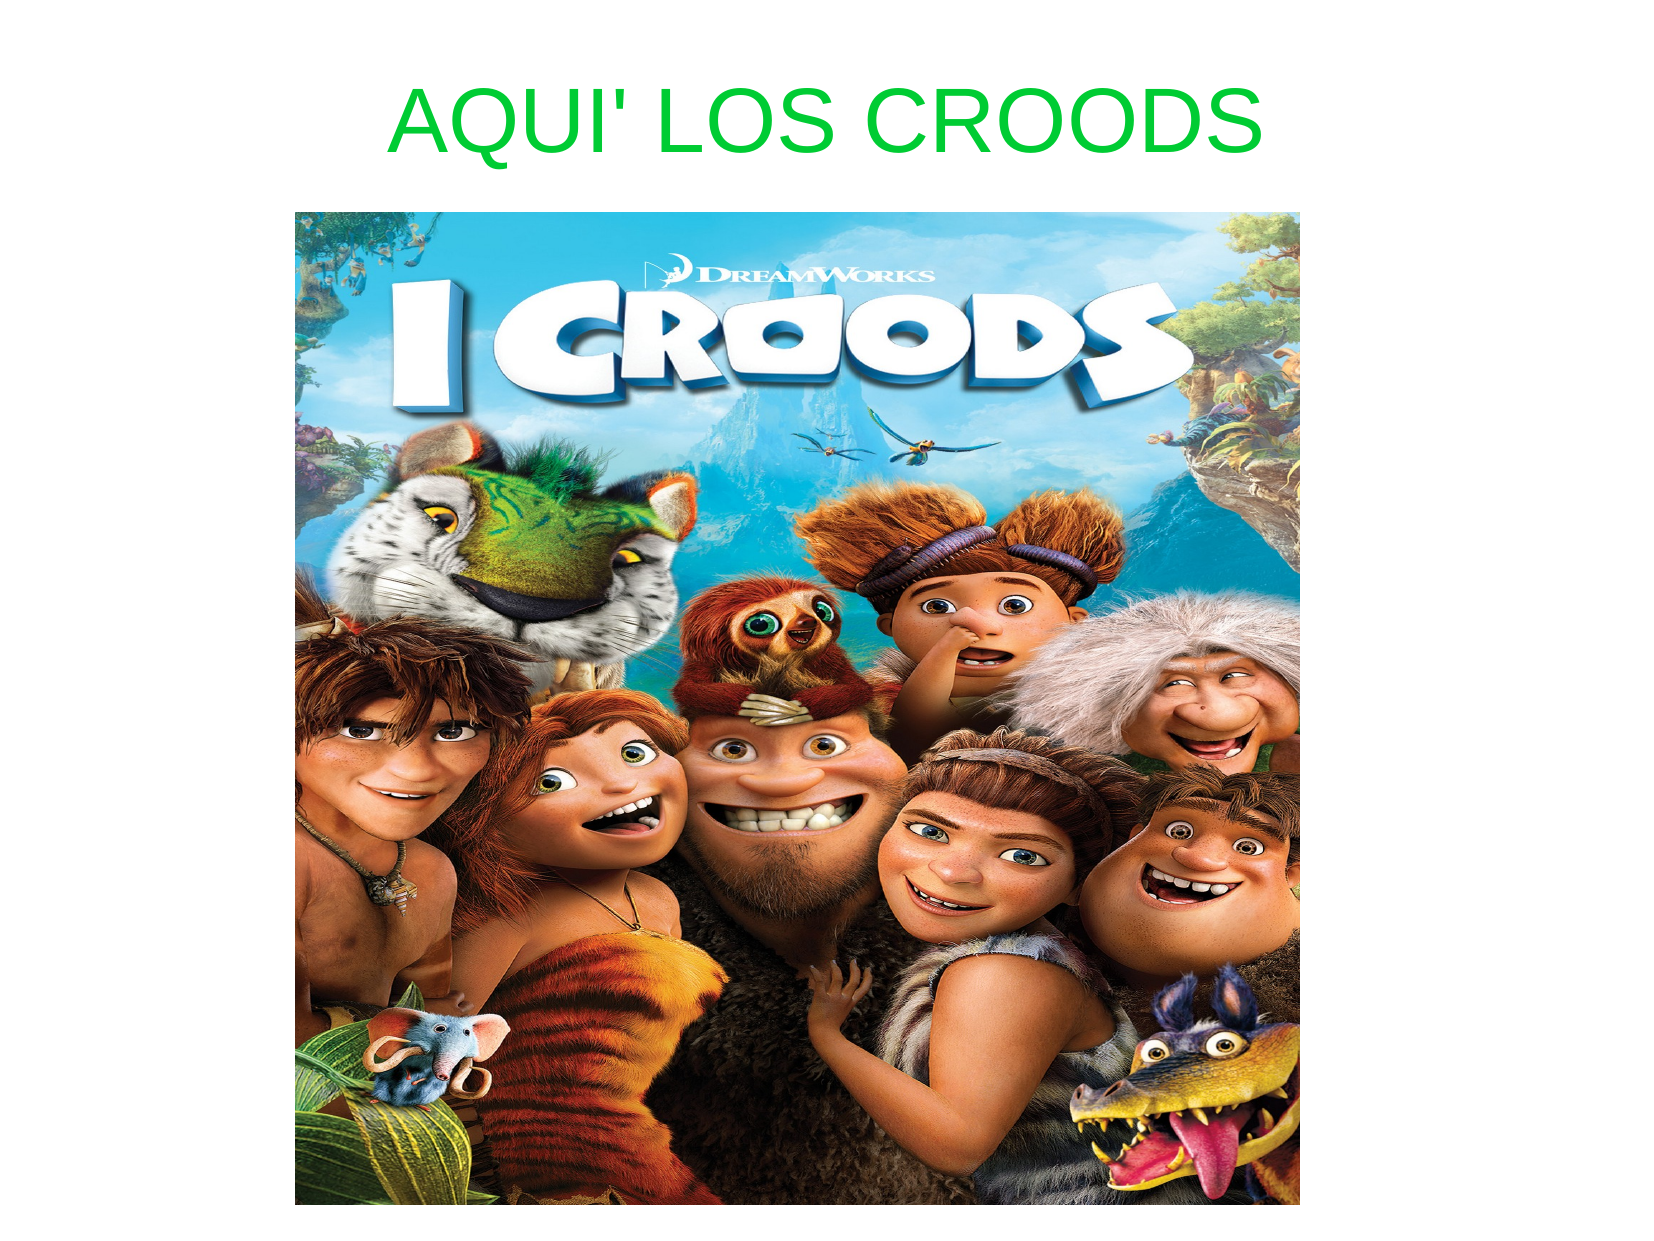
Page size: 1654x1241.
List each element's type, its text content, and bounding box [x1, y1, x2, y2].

picture [295, 212, 1300, 1205]
picture [1173, 499, 1181, 509]
title AQUI' LOS CROODS [82, 17, 1571, 225]
